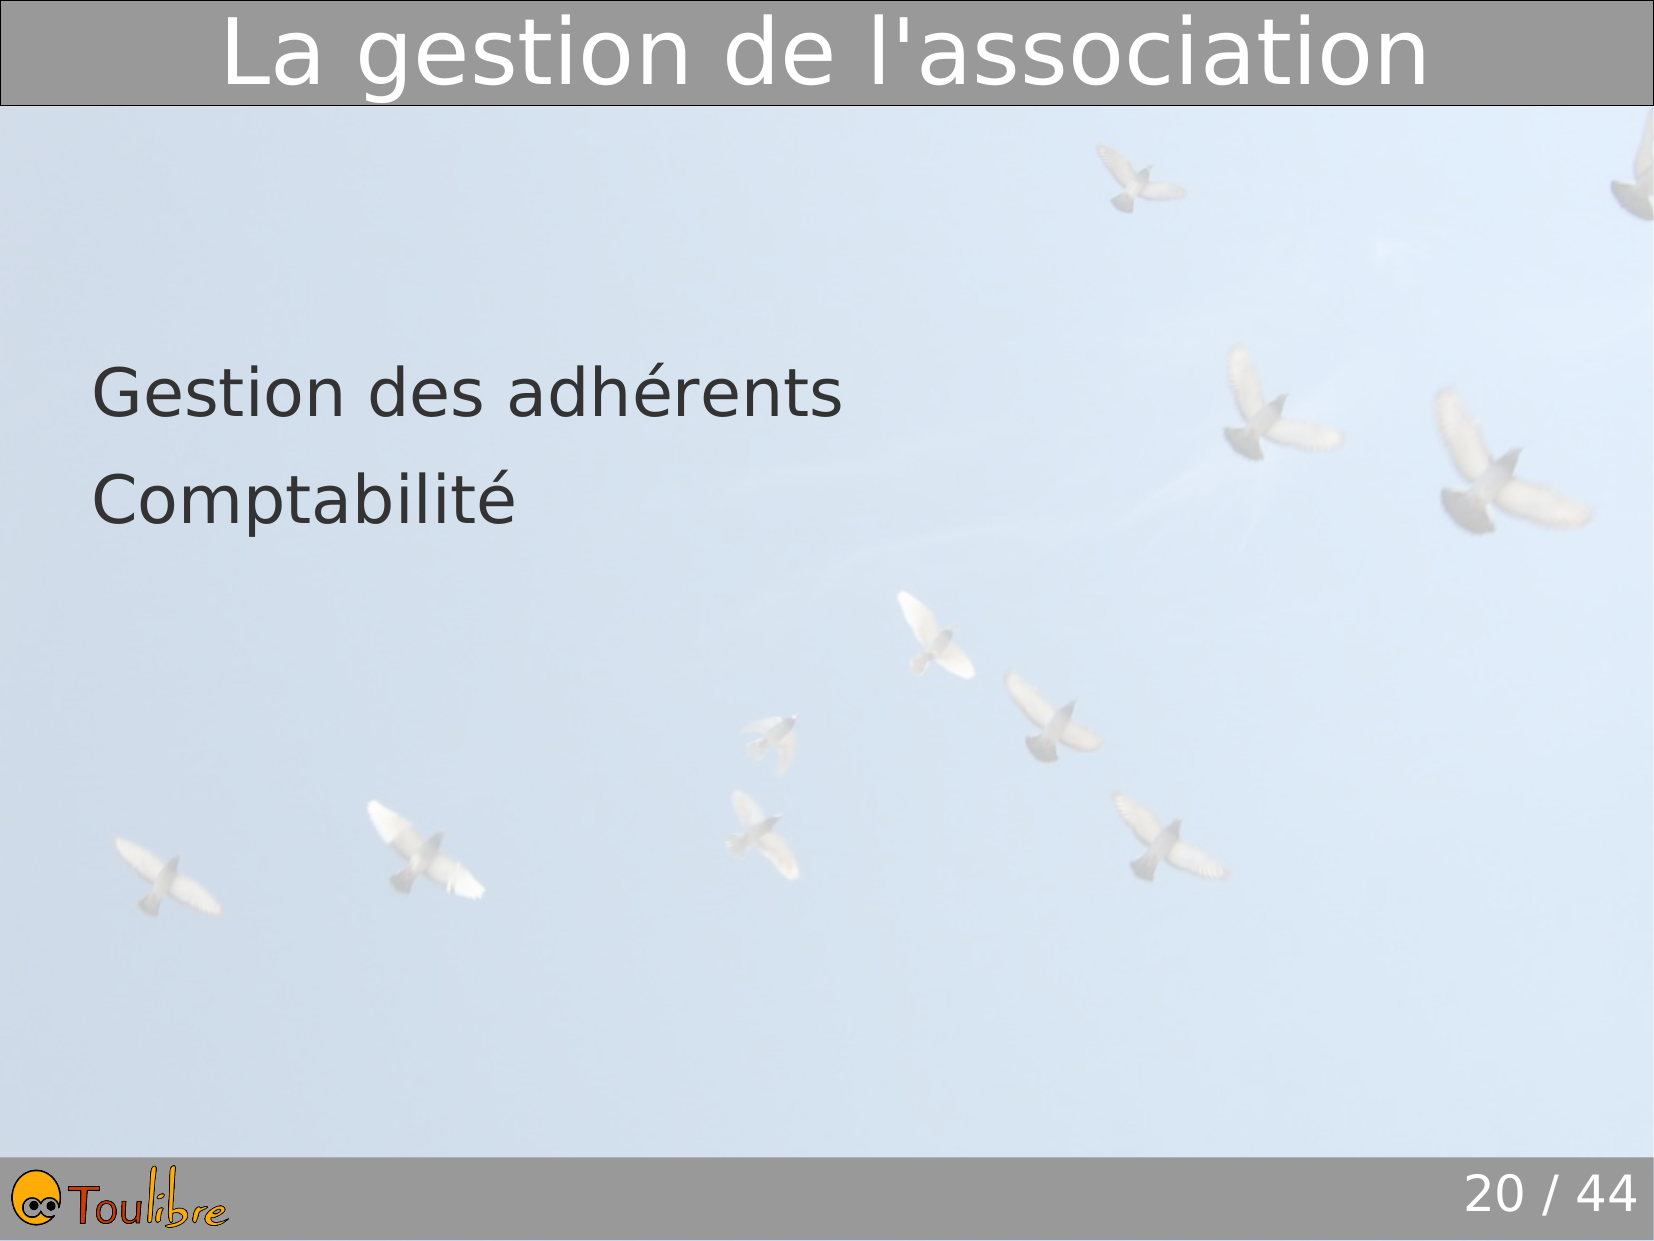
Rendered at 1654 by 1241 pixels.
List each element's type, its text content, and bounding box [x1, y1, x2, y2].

picture [11, 1165, 229, 1228]
title La gestion de l'association [0, 0, 1654, 107]
list Gestion des adhérents Comptabilité [73, 354, 1595, 1109]
